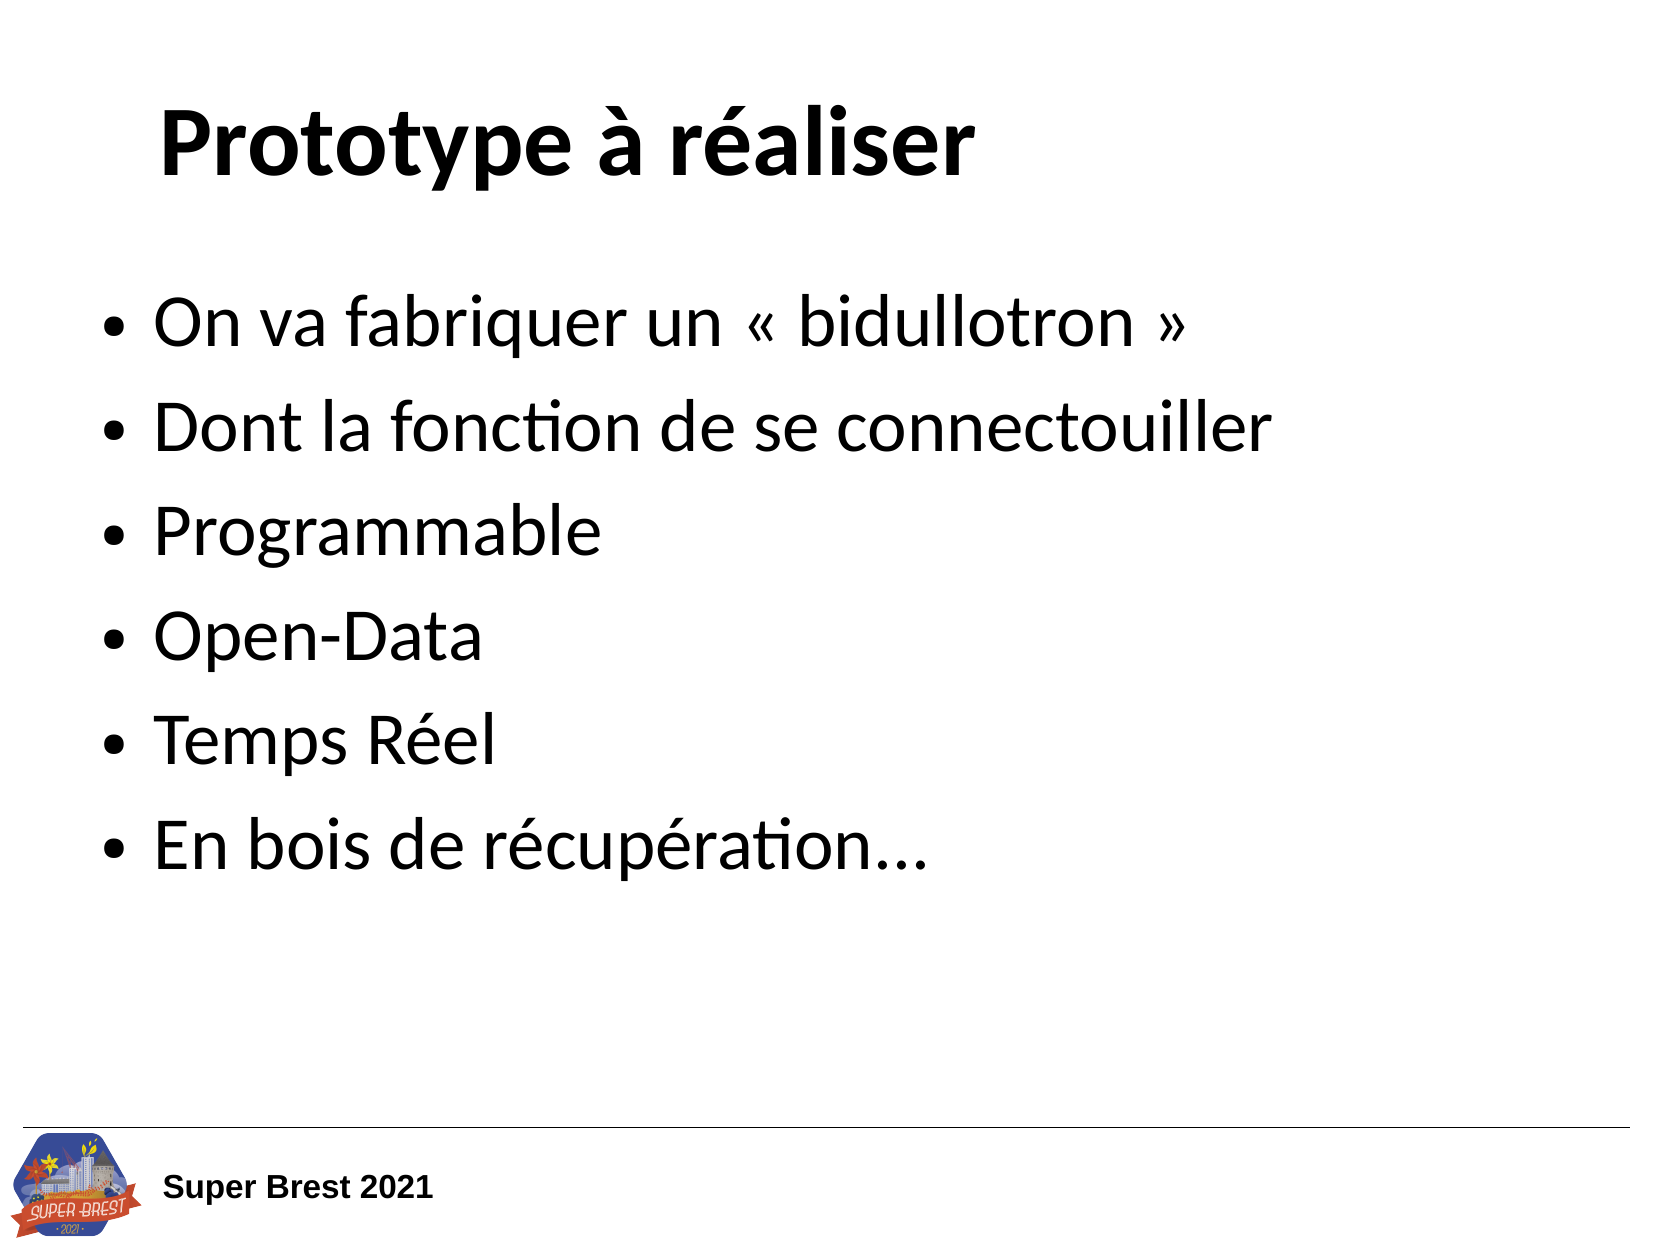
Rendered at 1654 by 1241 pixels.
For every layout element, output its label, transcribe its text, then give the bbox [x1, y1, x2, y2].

text_box Super Brest 2021 [147, 1160, 1070, 1214]
title Prototype à réaliser [11, 47, 1347, 255]
list On va fabriquer un « bidullotron » Dont la fonction de se connectouiller Programmable Open-Data Temps Réel En bois de récupération... [82, 290, 1571, 1109]
picture [10, 1133, 142, 1238]
